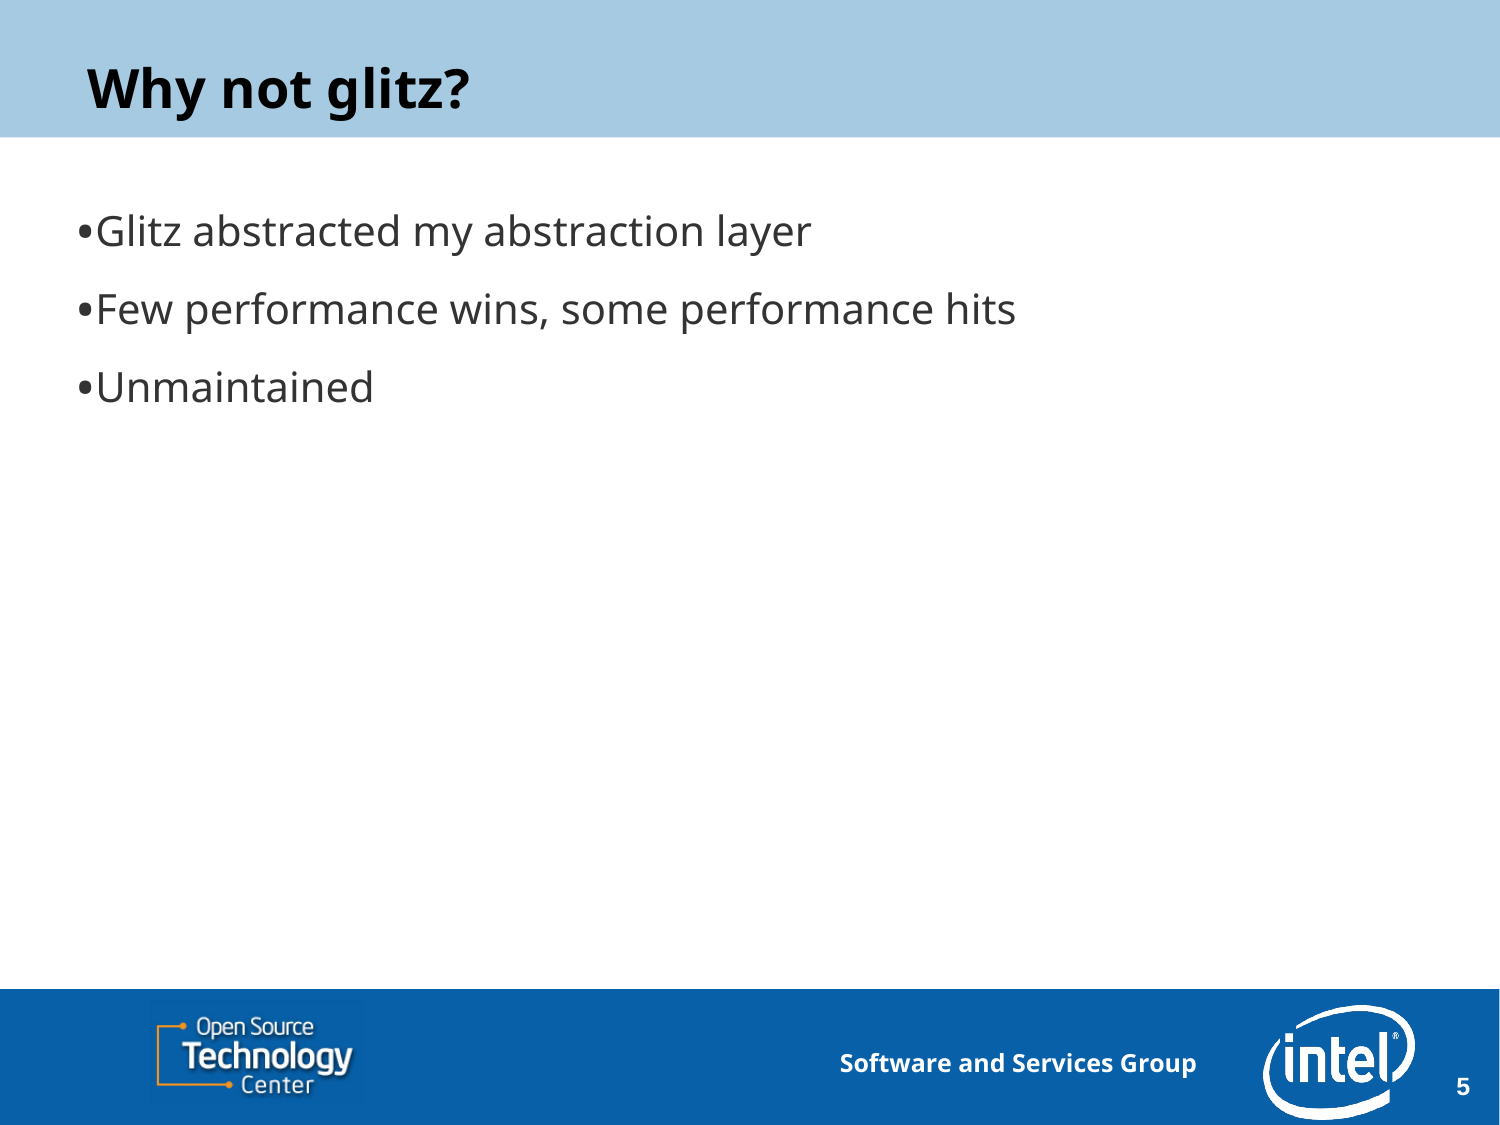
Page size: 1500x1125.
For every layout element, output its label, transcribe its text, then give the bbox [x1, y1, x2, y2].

title Why not glitz? [87, 44, 1446, 131]
picture [150, 999, 365, 1106]
list Glitz abstracted my abstraction layer Few performance wins, some performance hits Unmaintained [74, 202, 1425, 930]
picture [1263, 1005, 1415, 1120]
